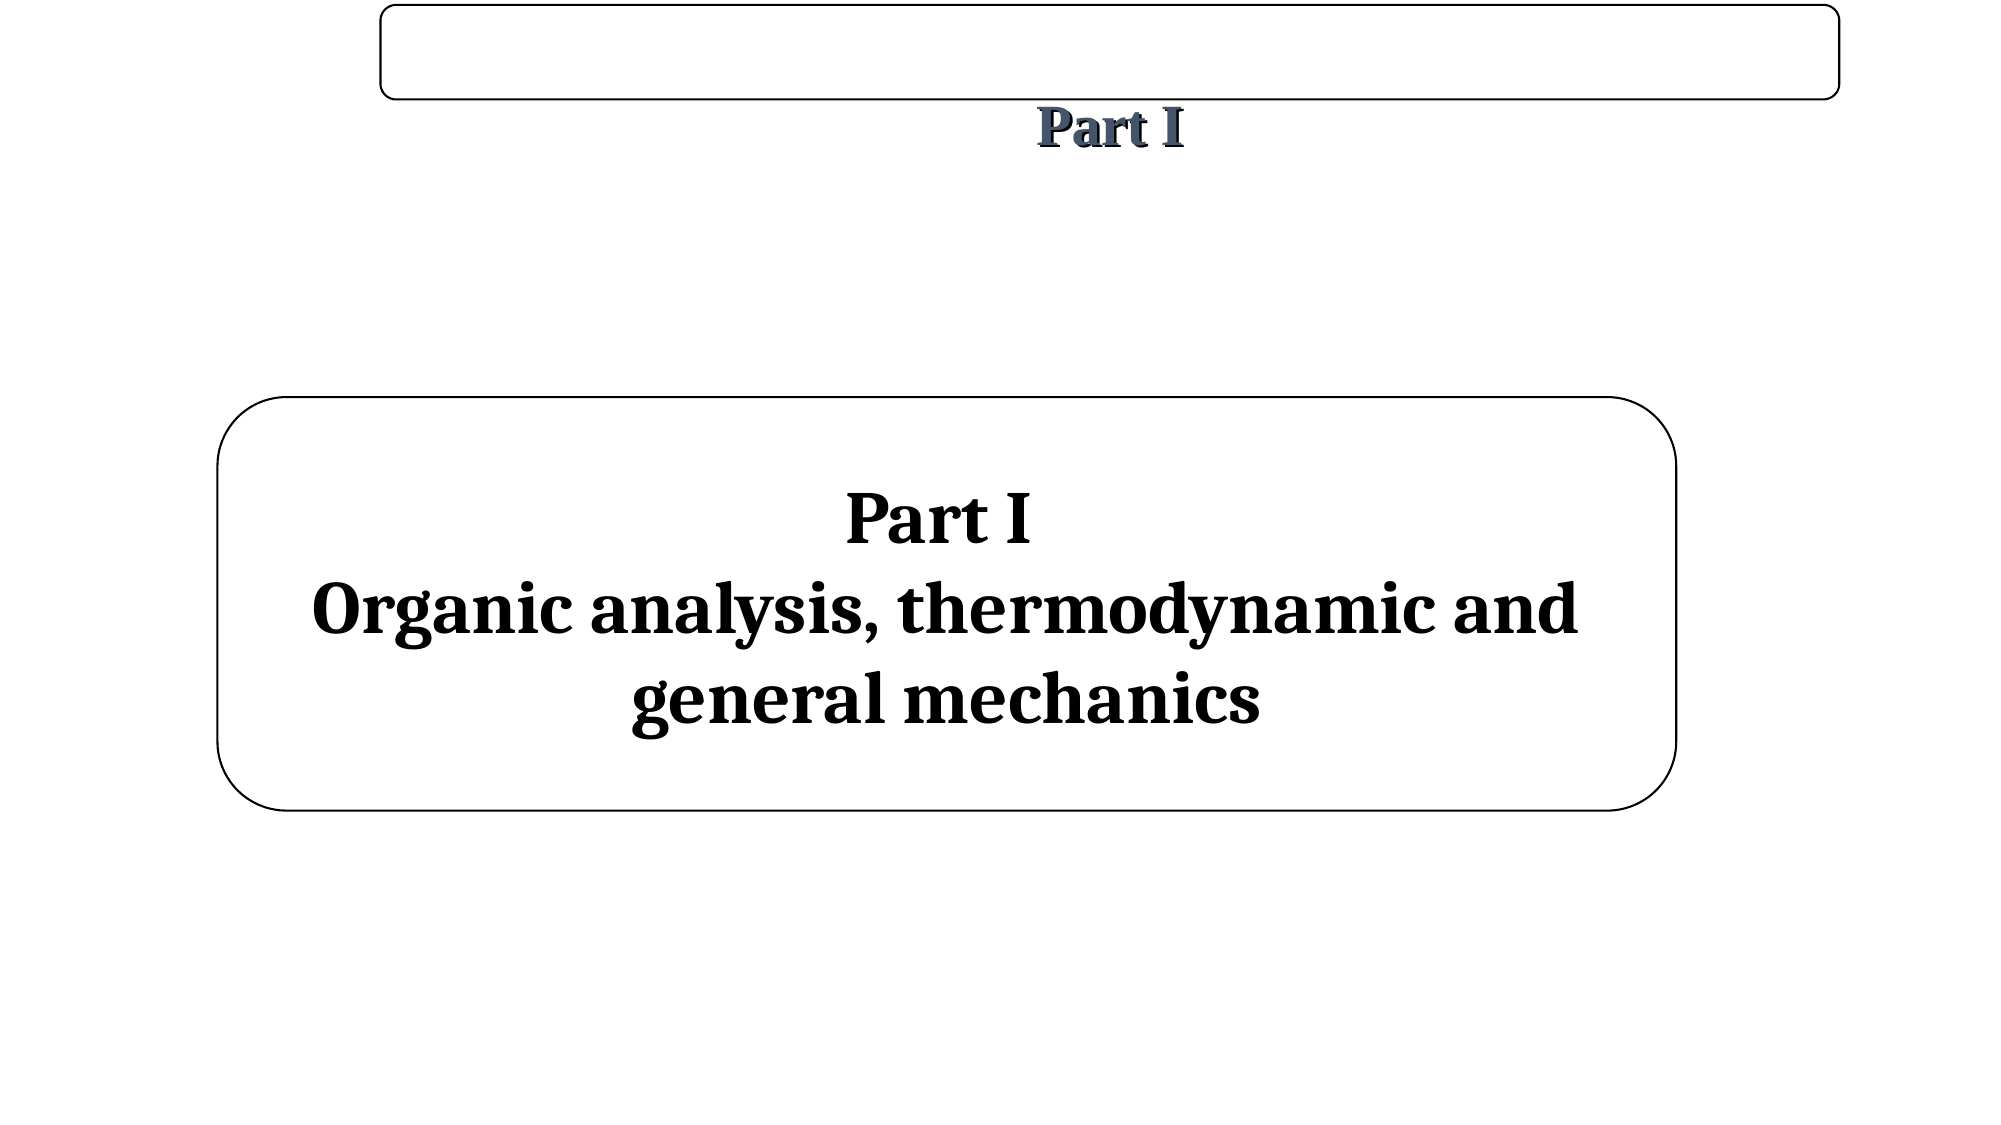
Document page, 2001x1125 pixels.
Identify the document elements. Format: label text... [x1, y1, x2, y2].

text_box Part I [380, 4, 1840, 100]
text_box Part I Organic analysis, thermodynamic and general mechanics [217, 397, 1677, 811]
